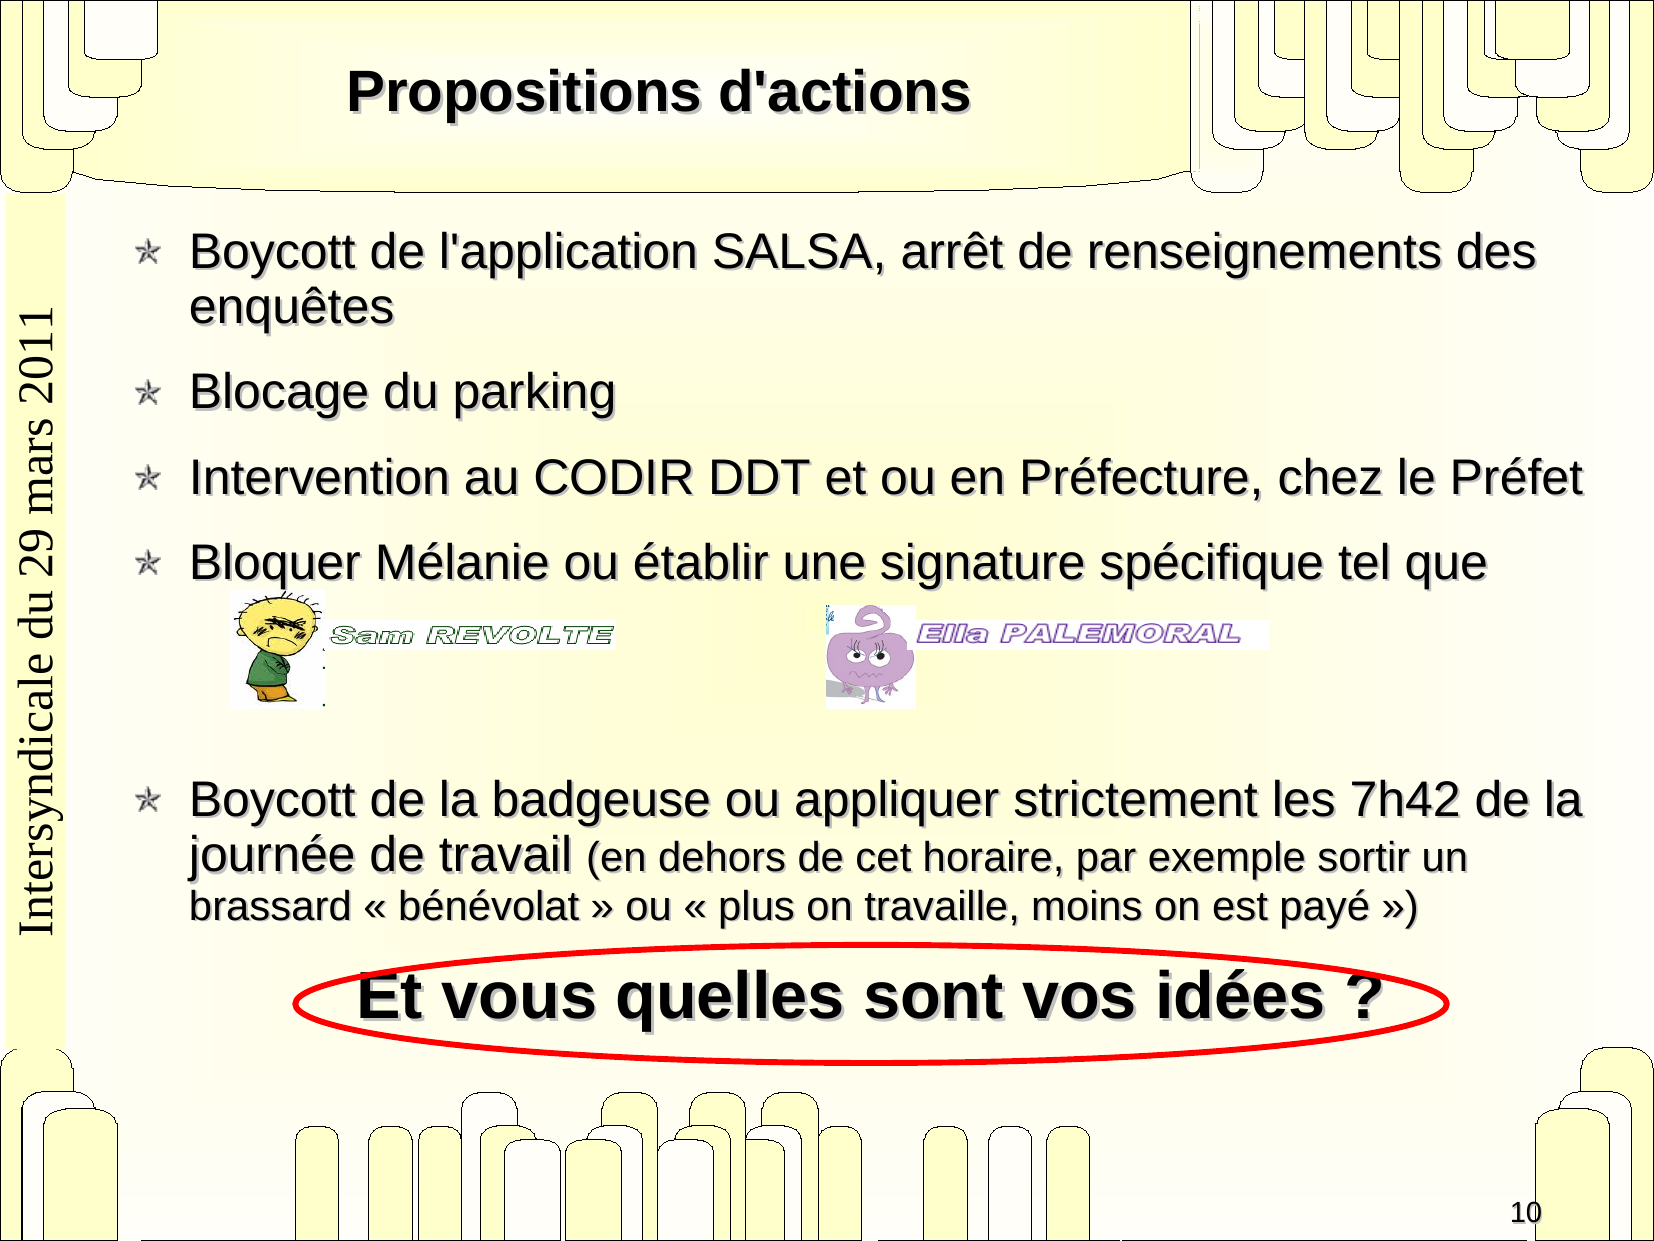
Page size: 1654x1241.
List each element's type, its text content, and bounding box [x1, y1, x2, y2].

picture [826, 605, 1270, 709]
picture [229, 590, 616, 709]
title Propositions d'actions [169, 24, 1150, 159]
list Boycott de l'application SALSA, arrêt de renseignements des enquêtes Blocage du parking Intervention au CODIR DDT et ou en Préfecture, chez le Préfet Bloquer Mélanie ou établir une signature spécifique tel que Boycott de la badgeuse ou appliquer strictement les 7h42 de la journée de travail (en dehors de cet horaire, par exemple sortir un brassard « bénévolat » ou « plus on travaille, moins on est payé ») Et vous quelles sont vos idées ? [118, 222, 1625, 1093]
